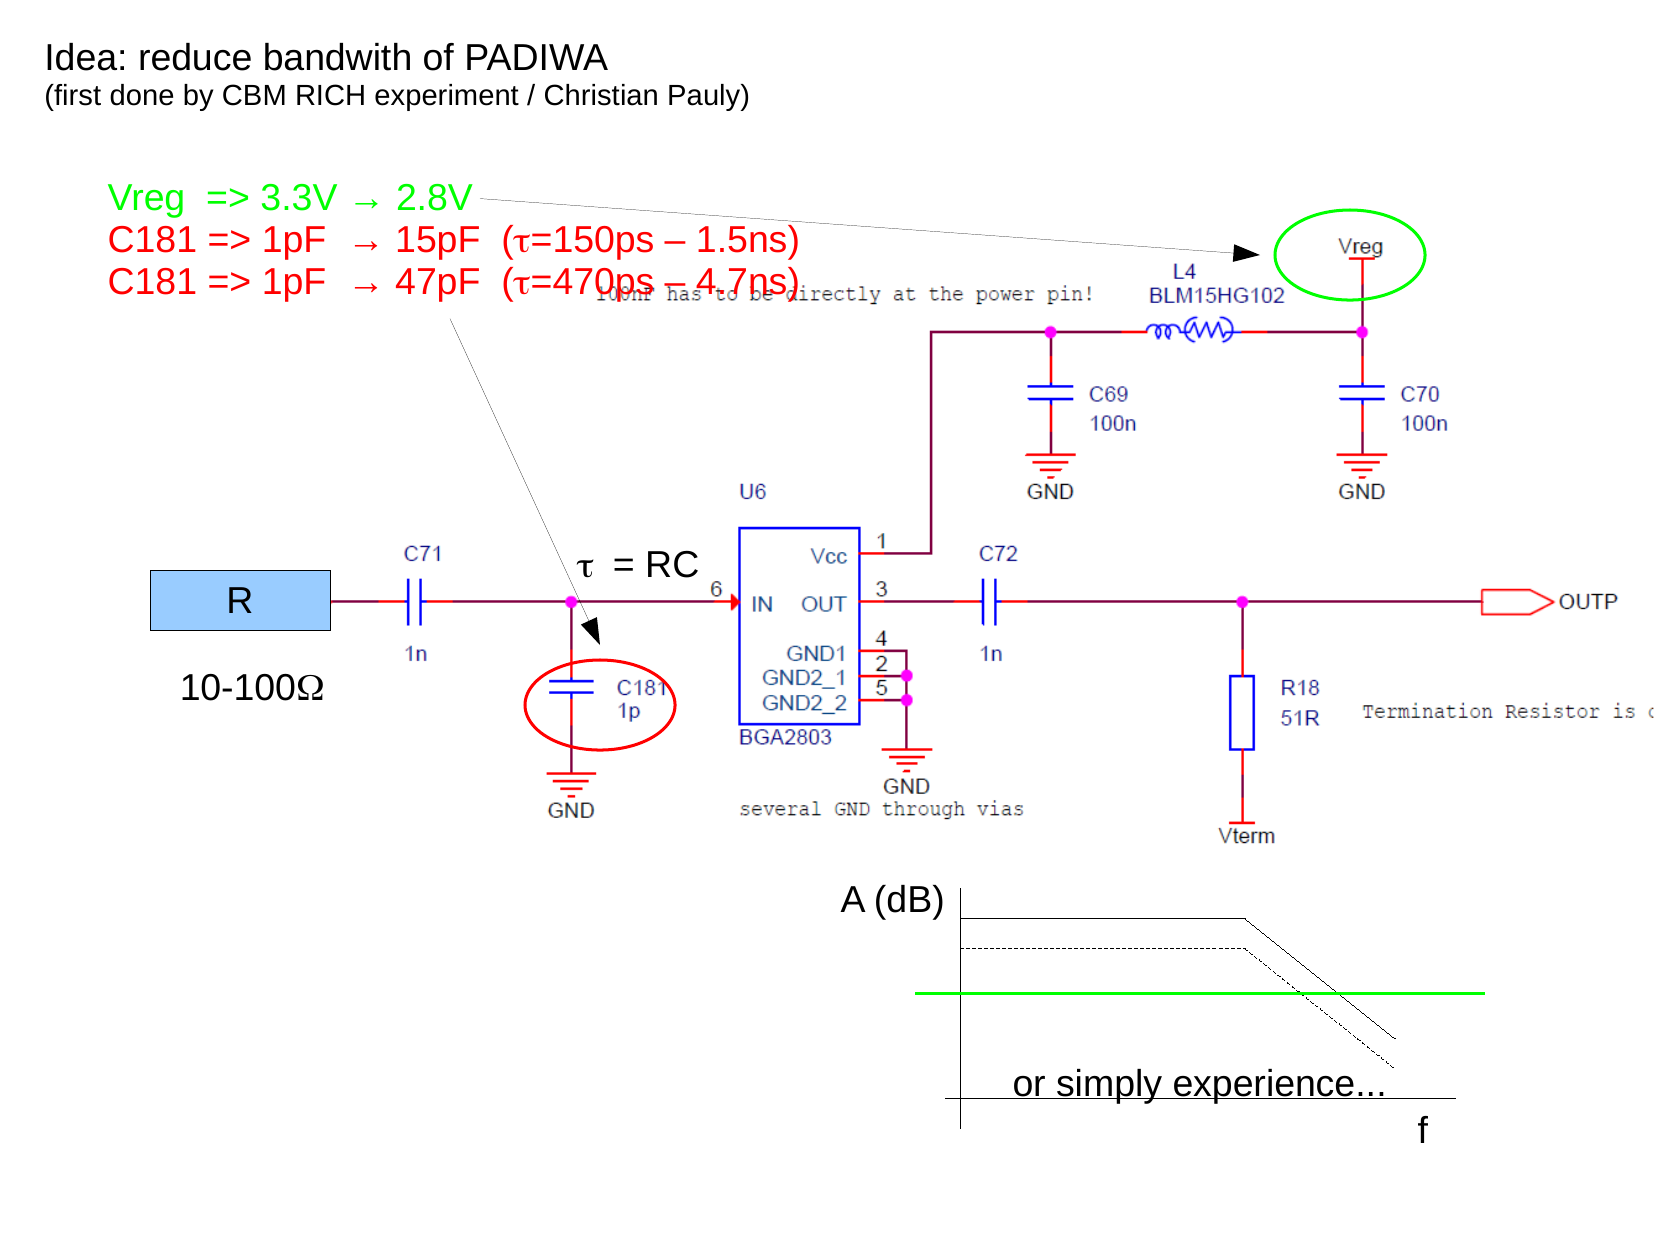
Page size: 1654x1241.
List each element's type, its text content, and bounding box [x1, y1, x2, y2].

text_box f [1402, 1101, 1443, 1174]
text_box 10-100W [165, 658, 340, 723]
text_box Vreg => 3.3V → 2.8V C181 => 1pF → 15pF (t=150ps – 1.5ns) C181 => 1pF → 47pF (t=470ps – 4.7ns) [19, 126, 816, 408]
text_box R [150, 570, 331, 631]
text_box A (dB) [825, 870, 960, 928]
text_box t = RC [562, 536, 706, 601]
picture [124, 198, 1654, 966]
text_box or simply experience... [997, 1055, 1402, 1112]
text_box Idea: reduce bandwith of PADIWA (first done by CBM RICH experiment / Christian Pauly) [29, 29, 766, 120]
